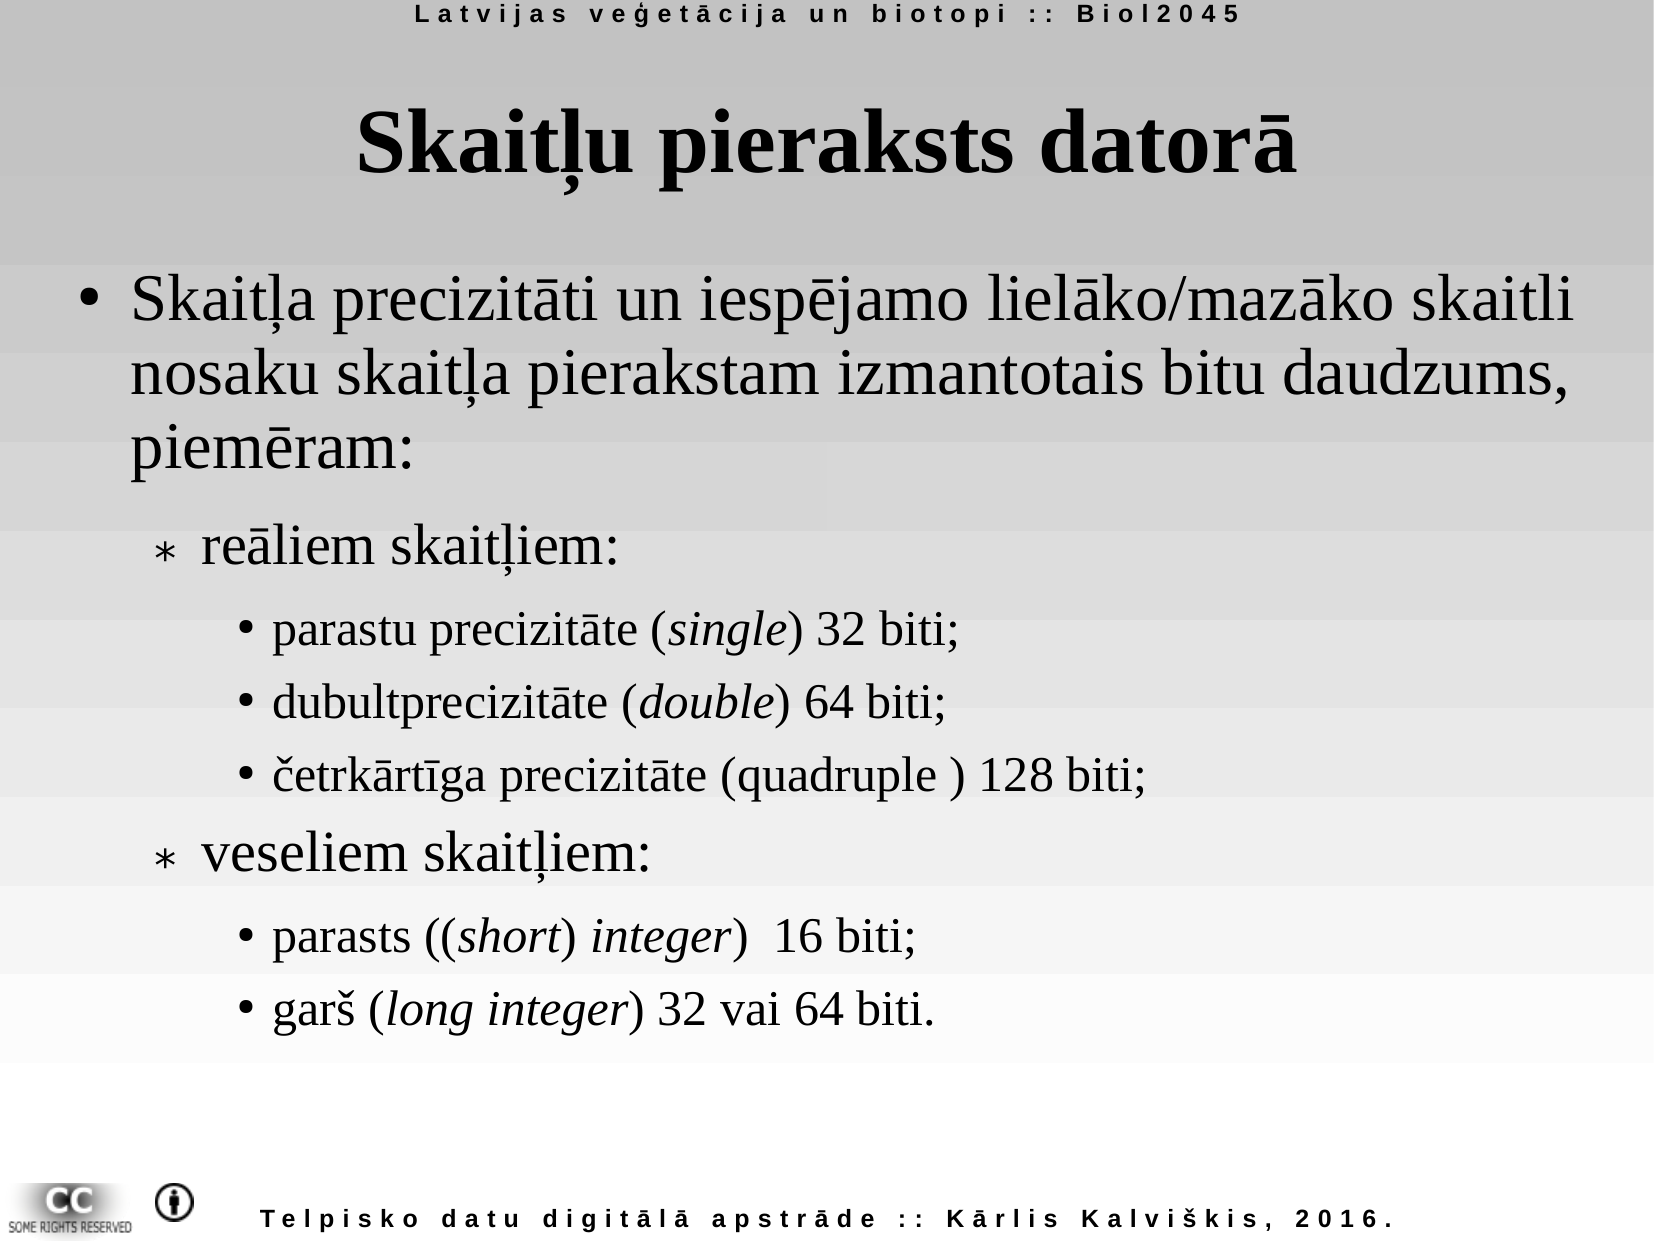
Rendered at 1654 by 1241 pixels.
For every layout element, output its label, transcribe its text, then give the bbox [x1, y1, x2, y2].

picture [0, 0, 1654, 1241]
list Skaitļa precizitāti un iespējamo lielāko/mazāko skaitli nosaku skaitļa pierakstam izmantotais bitu daudzums, piemēram: reāliem skaitļiem: parastu precizitāte (single) 32 biti; dubultprecizitāte (double) 64 biti; četrkārtīga precizitāte (quadruple ) 128 biti; veseliem skaitļiem: parasts ((short) integer) 16 biti; garš (long integer) 32 vai 64 biti. [59, 261, 1596, 1175]
title Skaitļu pieraksts datorā [59, 37, 1596, 246]
